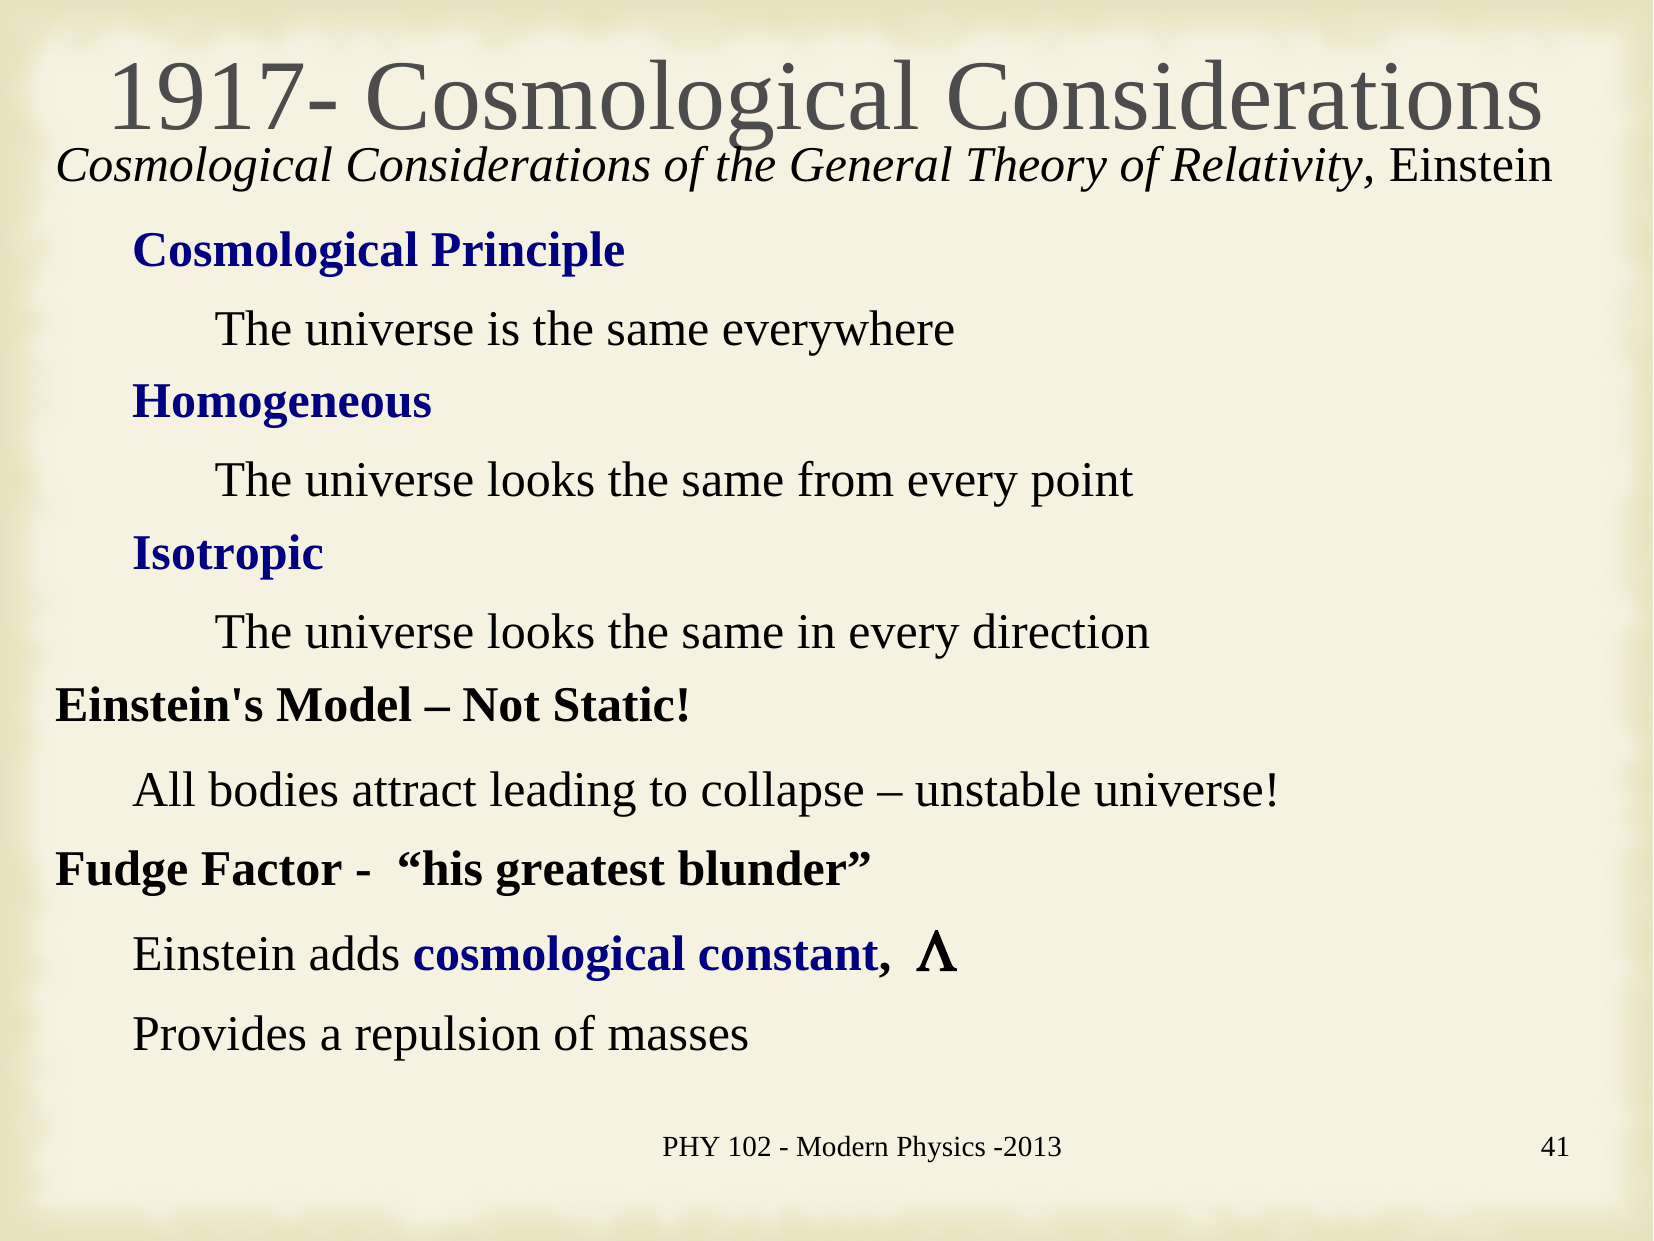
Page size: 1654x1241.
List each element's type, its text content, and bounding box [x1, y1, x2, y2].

list Cosmological Considerations of the General Theory of Relativity, Einstein Cosmological Principle The universe is the same everywhere Homogeneous The universe looks the same from every point Isotropic The universe looks the same in every direction Einstein's Model – Not Static! All bodies attract leading to collapse – unstable universe! Fudge Factor - “his greatest blunder” Einstein adds cosmological constant, L Provides a repulsion of masses [37, 136, 1571, 1089]
title 1917- Cosmological Considerations [82, 0, 1571, 136]
picture [0, 0, 1653, 1241]
